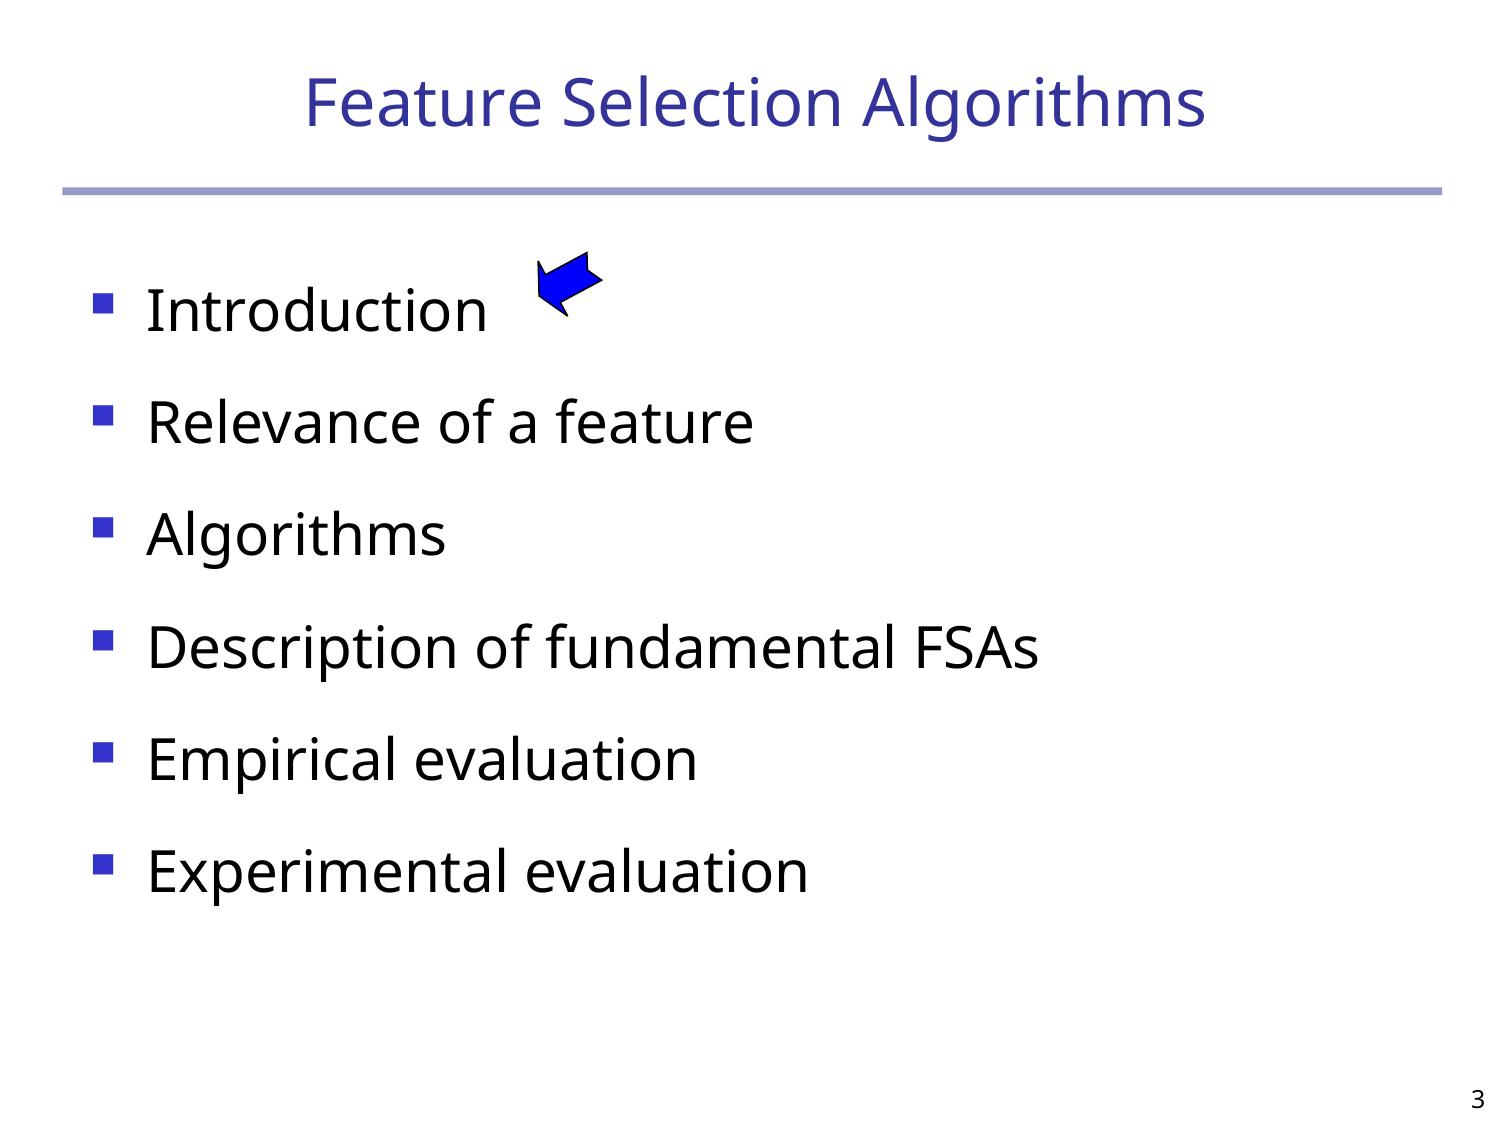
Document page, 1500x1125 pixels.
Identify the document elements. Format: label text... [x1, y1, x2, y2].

text_box [538, 252, 602, 317]
list Introduction Relevance of a feature Algorithms Description of fundamental FSAs Empirical evaluation Experimental evaluation [74, 237, 1450, 1038]
title Feature Selection Algorithms [0, 12, 1500, 188]
text_box <number> [1187, 1050, 1500, 1125]
